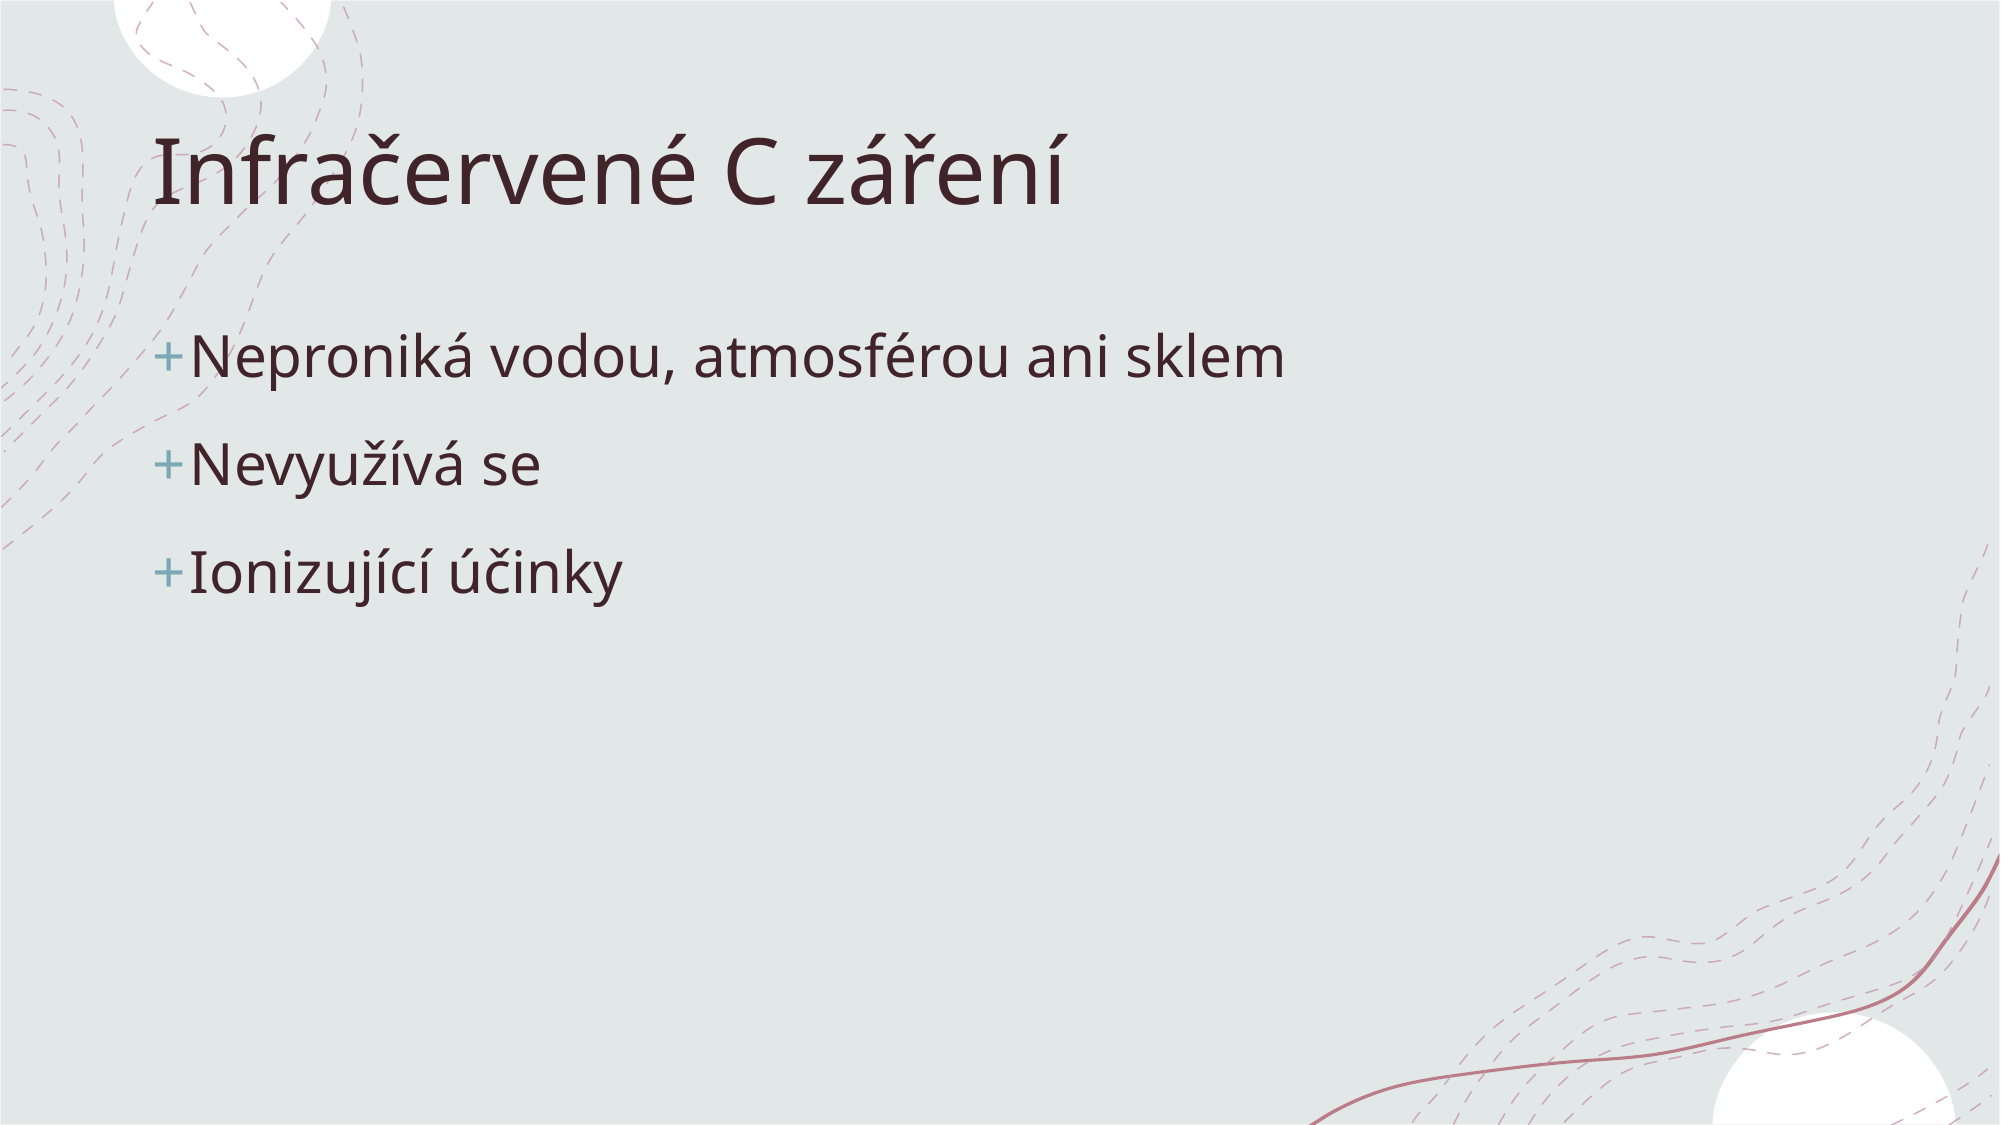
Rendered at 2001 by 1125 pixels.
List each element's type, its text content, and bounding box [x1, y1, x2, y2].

list Neproniká vodou, atmosférou ani sklem Nevyužívá se Ionizující účinky [137, 299, 1863, 1014]
title Infračervené C záření [137, 59, 1863, 278]
